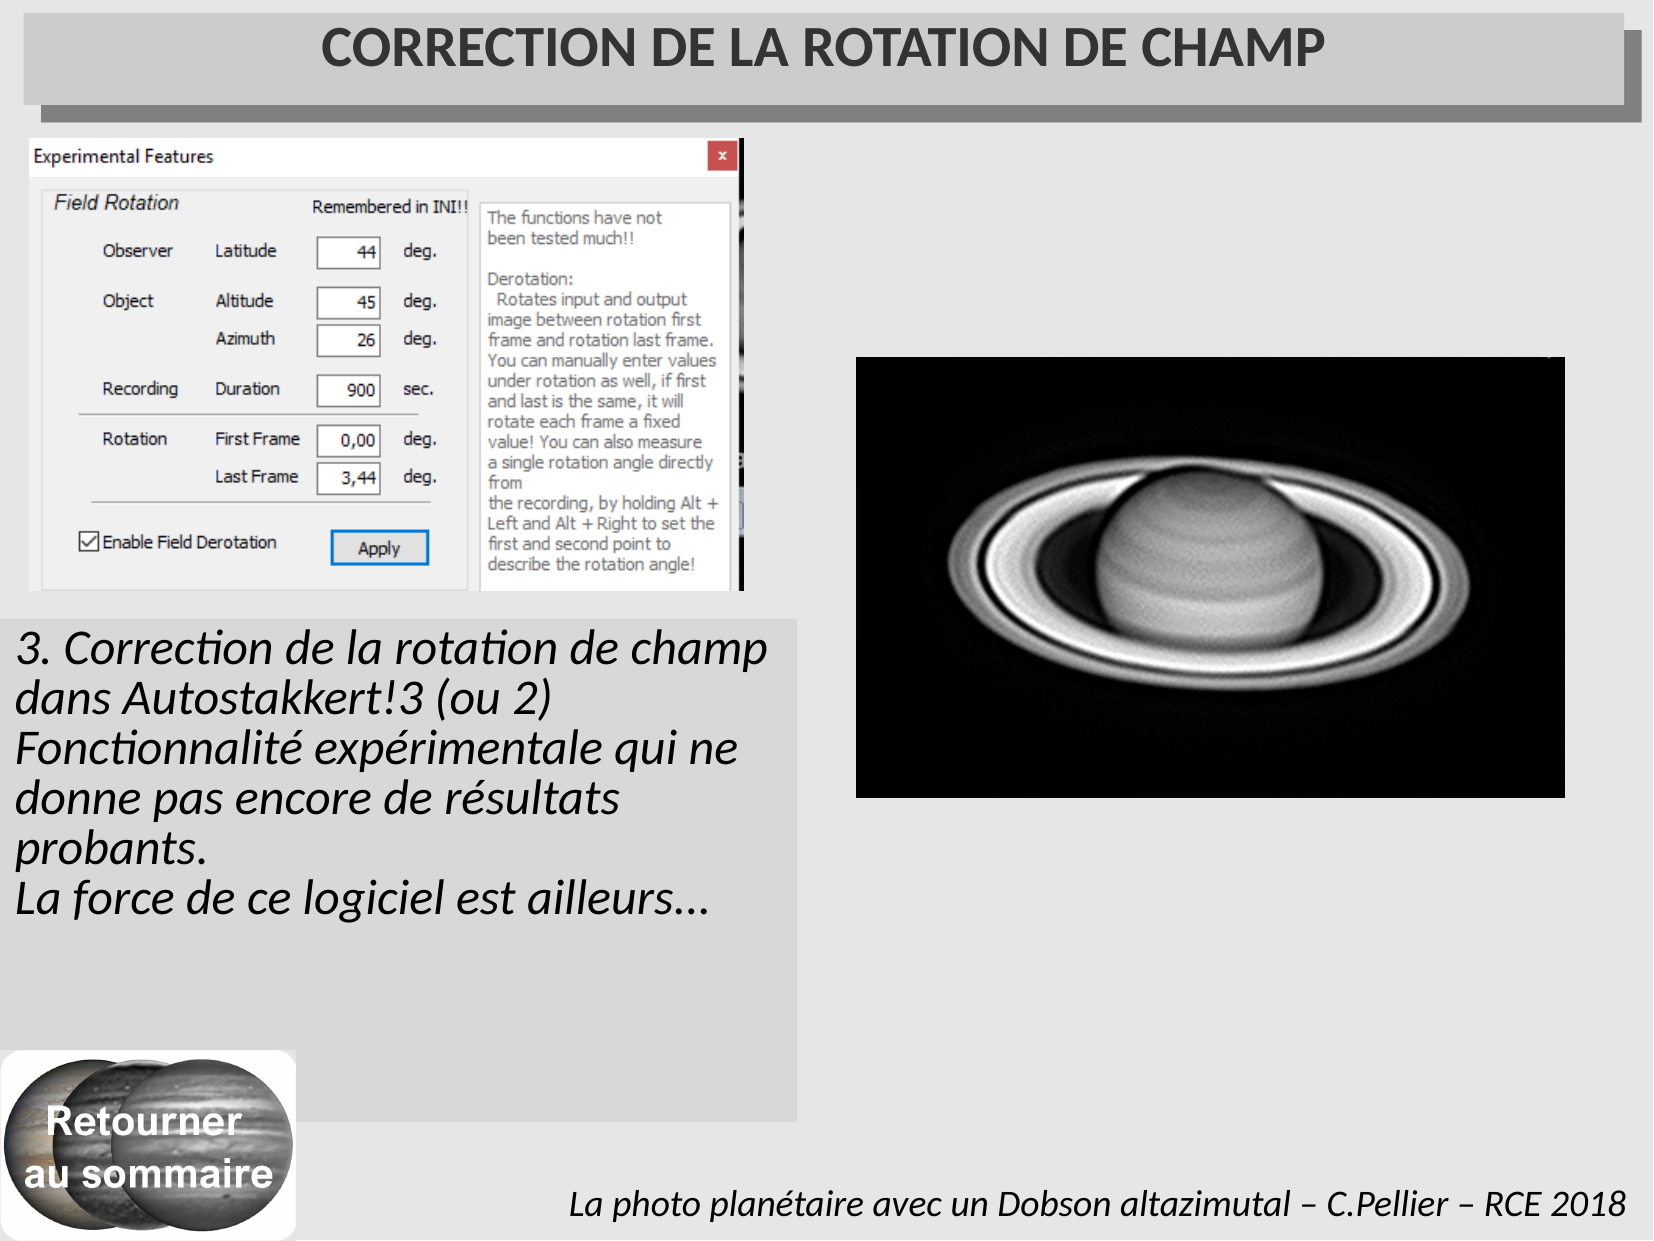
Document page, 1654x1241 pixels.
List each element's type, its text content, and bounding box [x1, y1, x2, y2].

text_box La photo planétaire avec un Dobson altazimutal – C.Pellier – RCE 2018 [431, 1181, 1642, 1241]
picture [29, 138, 744, 591]
text_box CORRECTION DE LA ROTATION DE CHAMP [23, 12, 1625, 105]
text_box 3. Correction de la rotation de champ dans Autostakkert!3 (ou 2) Fonctionnalité expérimentale qui ne donne pas encore de résultats probants. La force de ce logiciel est ailleurs... [0, 619, 798, 1123]
picture [856, 357, 1565, 798]
picture [0, 1050, 296, 1241]
